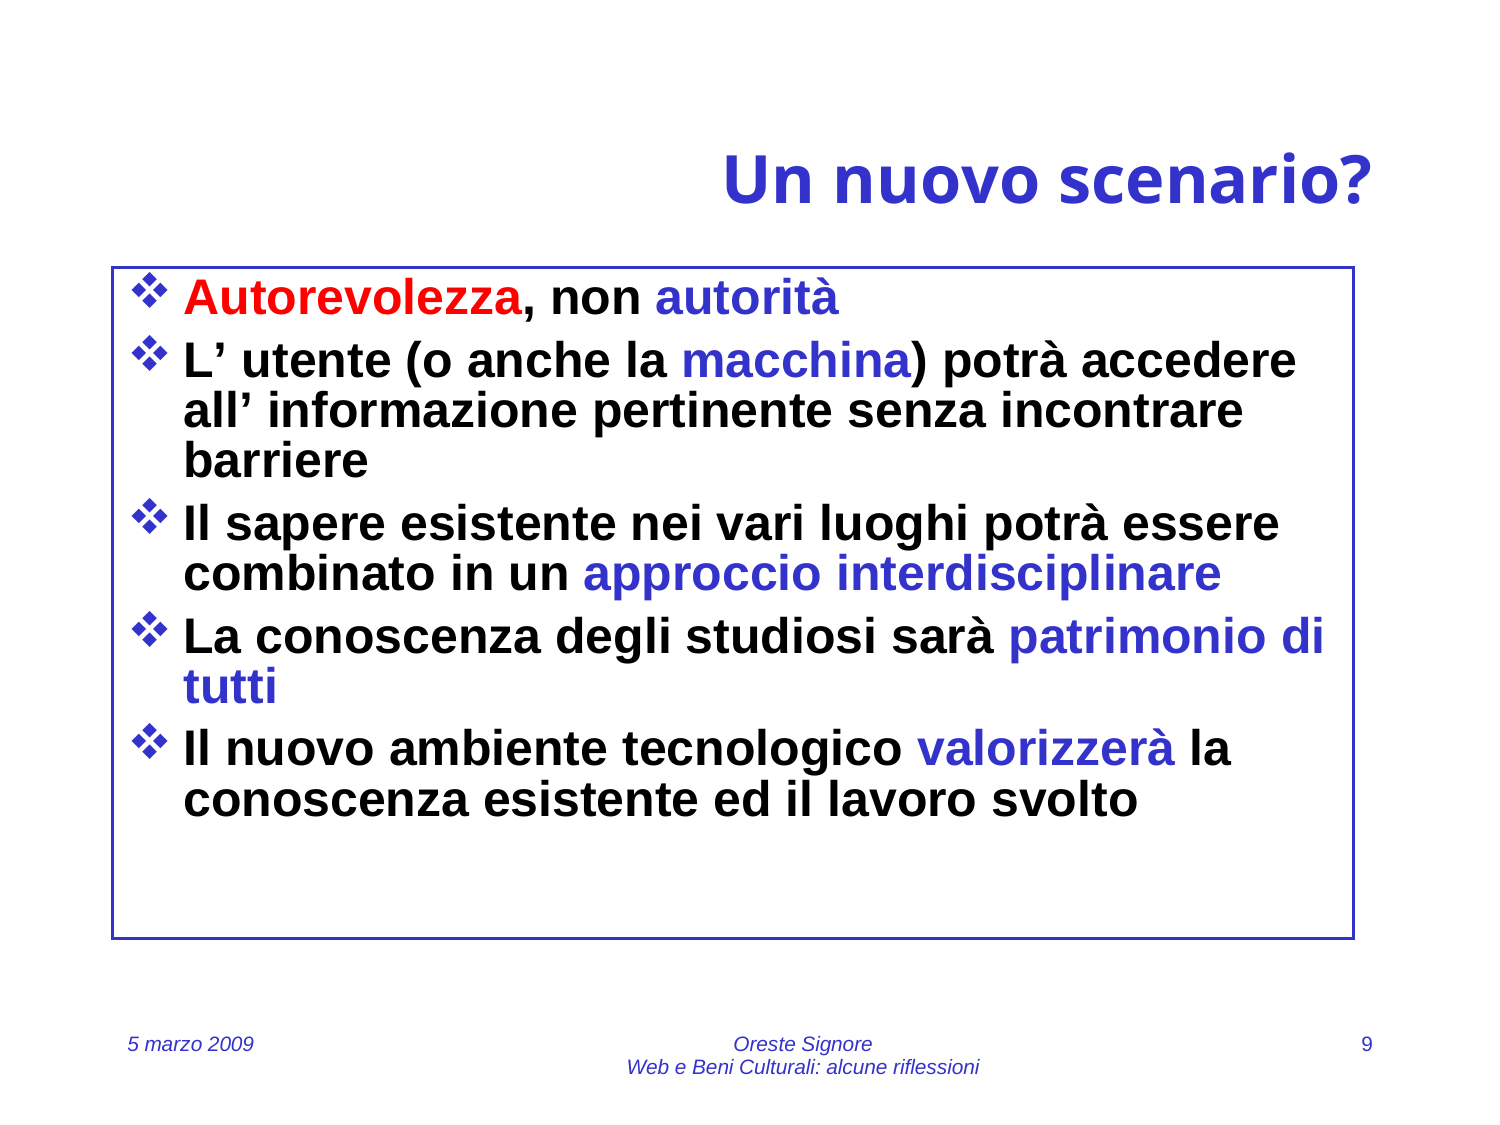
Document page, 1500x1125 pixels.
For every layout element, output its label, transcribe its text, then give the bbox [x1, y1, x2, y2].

list Autorevolezza, non autorità L’ utente (o anche la macchina) potrà accedere all’ informazione pertinente senza incontrare barriere Il sapere esistente nei vari luoghi potrà essere combinato in un approccio interdisciplinare La conoscenza degli studiosi sarà patrimonio di tutti Il nuovo ambiente tecnologico valorizzerà la conoscenza esistente ed il lavoro svolto [112, 267, 1354, 939]
title Un nuovo scenario? [112, 99, 1388, 256]
